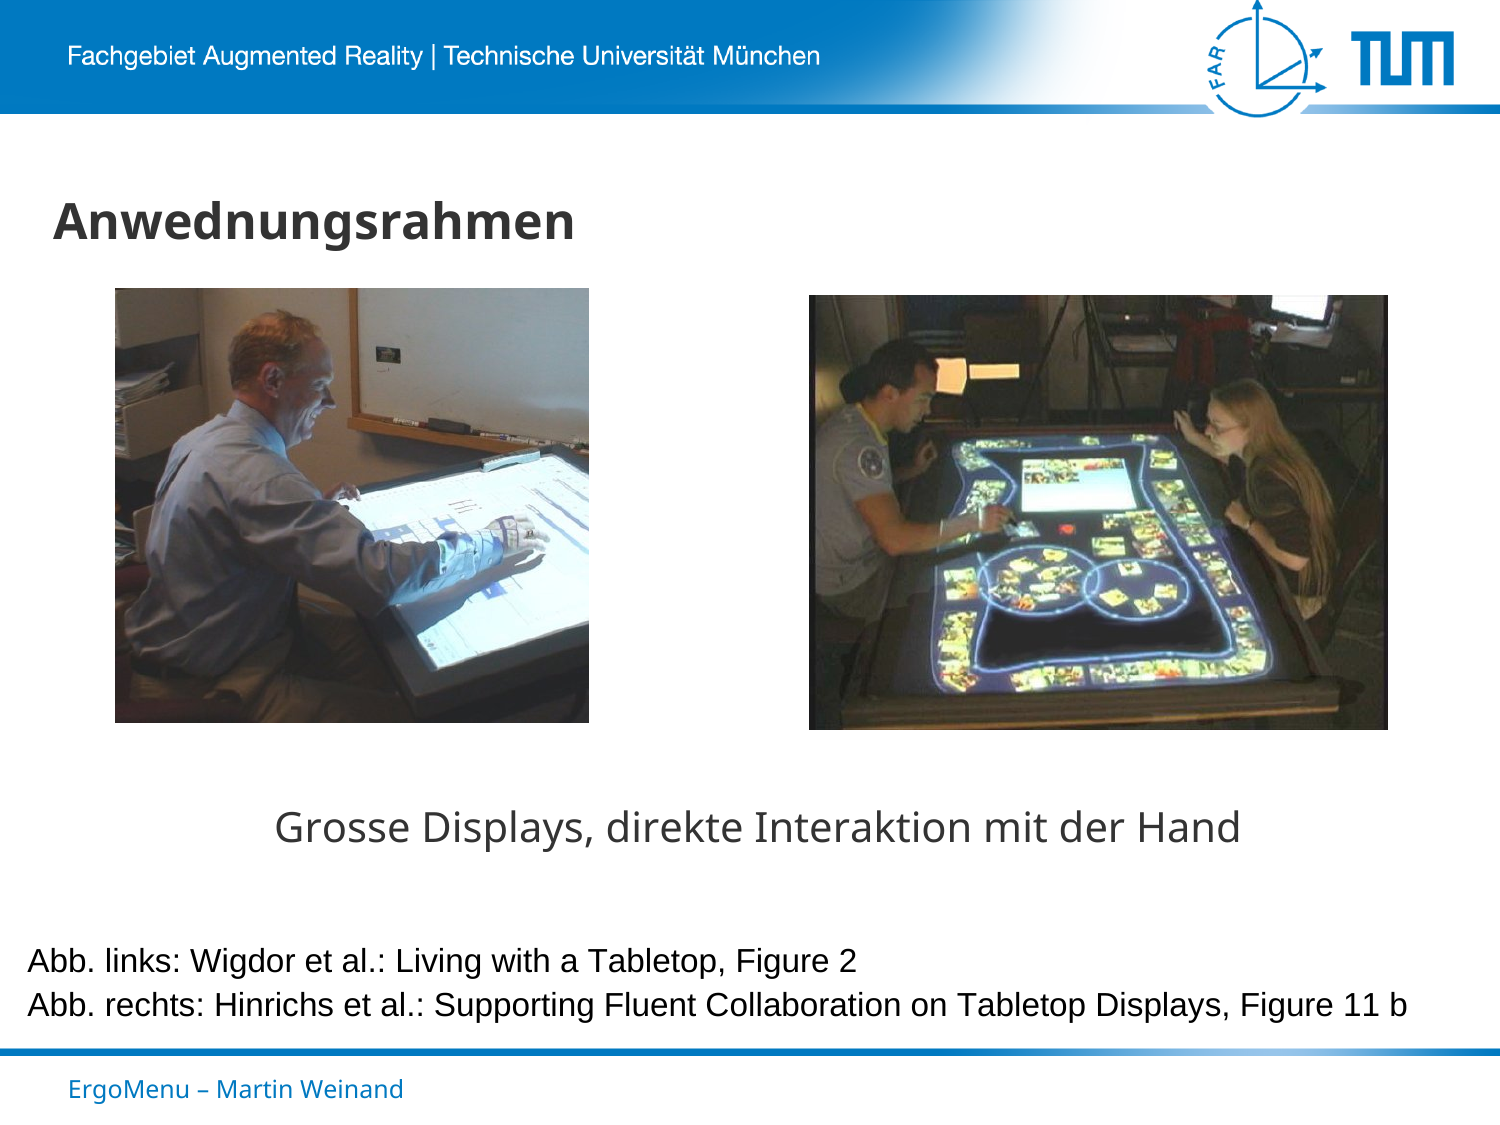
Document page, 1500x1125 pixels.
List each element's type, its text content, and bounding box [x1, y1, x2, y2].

picture [0, 0, 1500, 1125]
subtitle Grosse Displays, direkte Interaktion mit der Hand [61, 710, 1456, 943]
text_box Abb. rechts: Hinrichs et al.: Supporting Fluent Collaboration on Tabletop Displays, Figure 11 b [12, 979, 1425, 1044]
text_box Abb. links: Wigdor et al.: Living with a Tabletop, Figure 2 [12, 935, 874, 979]
text_box ErgoMenu – Martin Weinand [53, 1063, 1081, 1114]
title Anwednungsrahmen [53, 156, 1447, 284]
